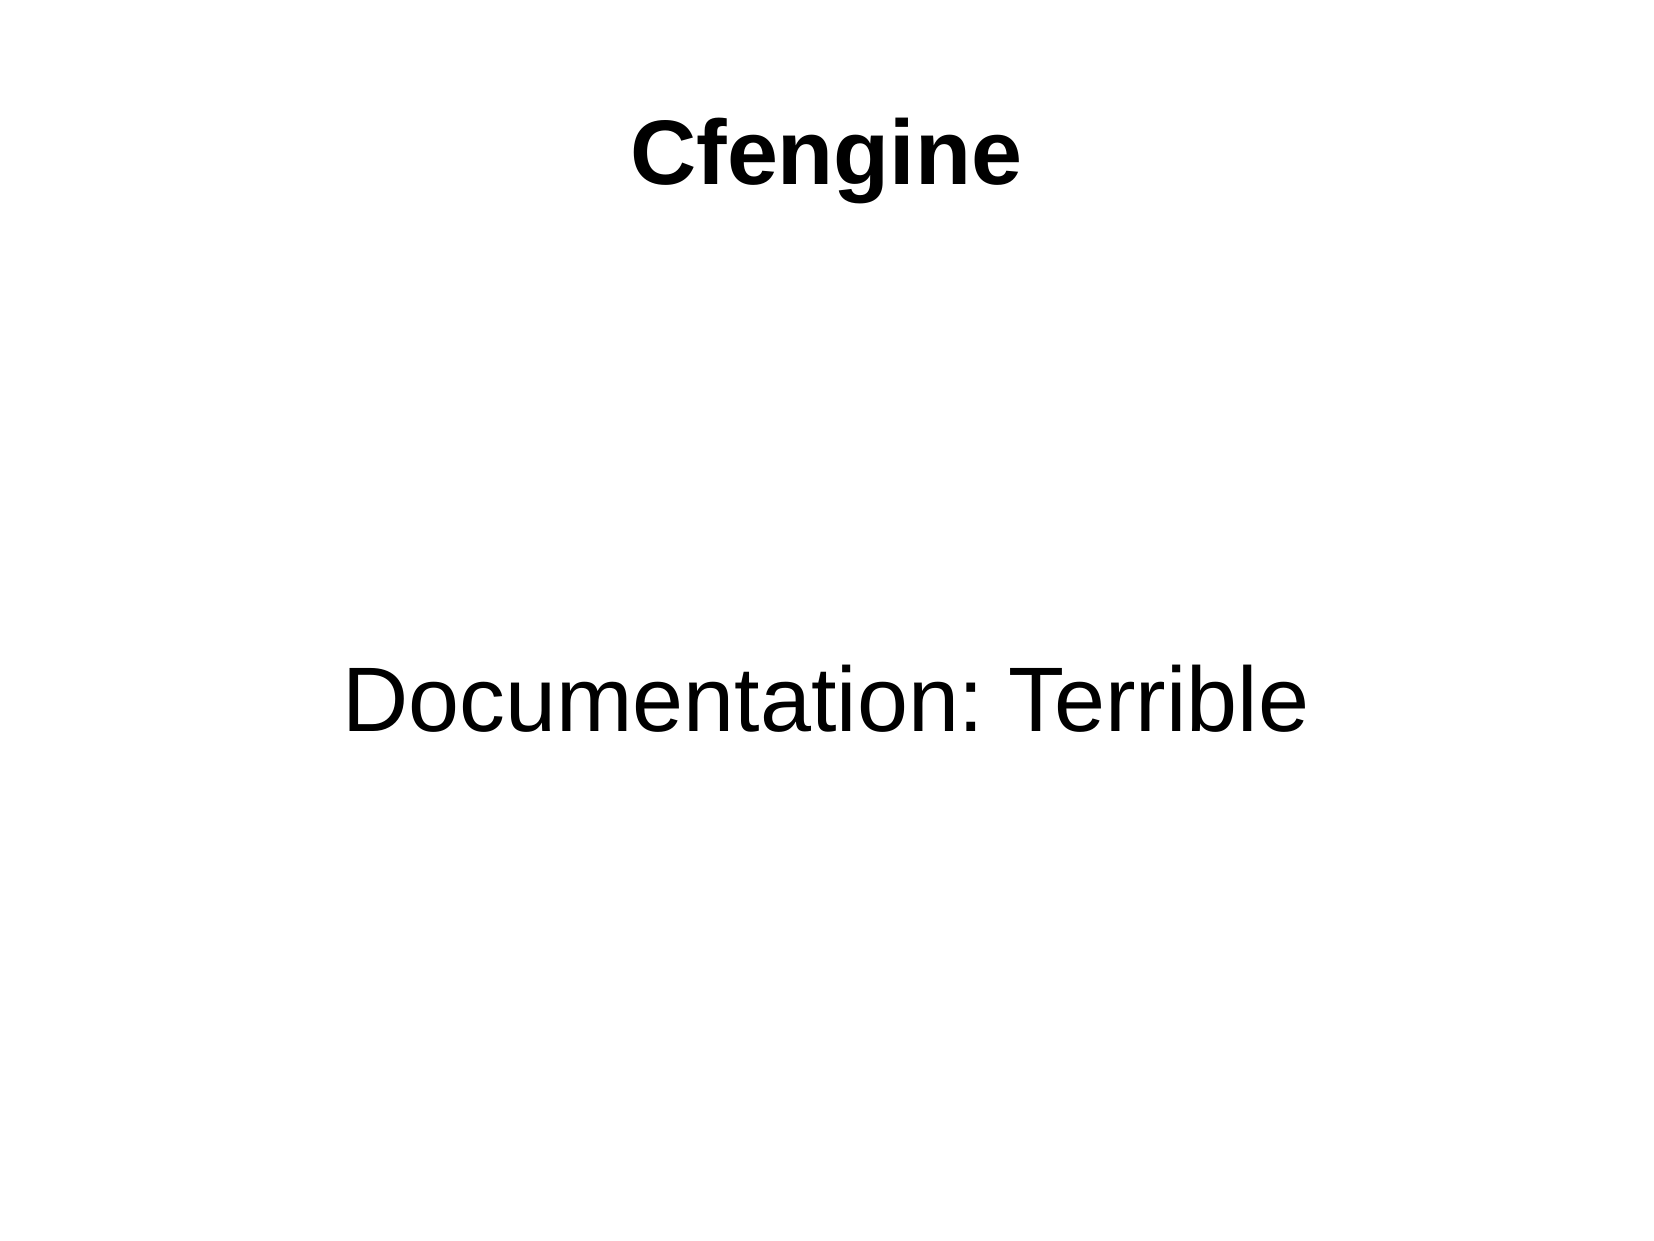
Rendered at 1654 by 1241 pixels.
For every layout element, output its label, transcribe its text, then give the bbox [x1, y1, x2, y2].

subtitle Documentation: Terrible [82, 290, 1571, 1109]
title Cfengine [82, 49, 1571, 257]
